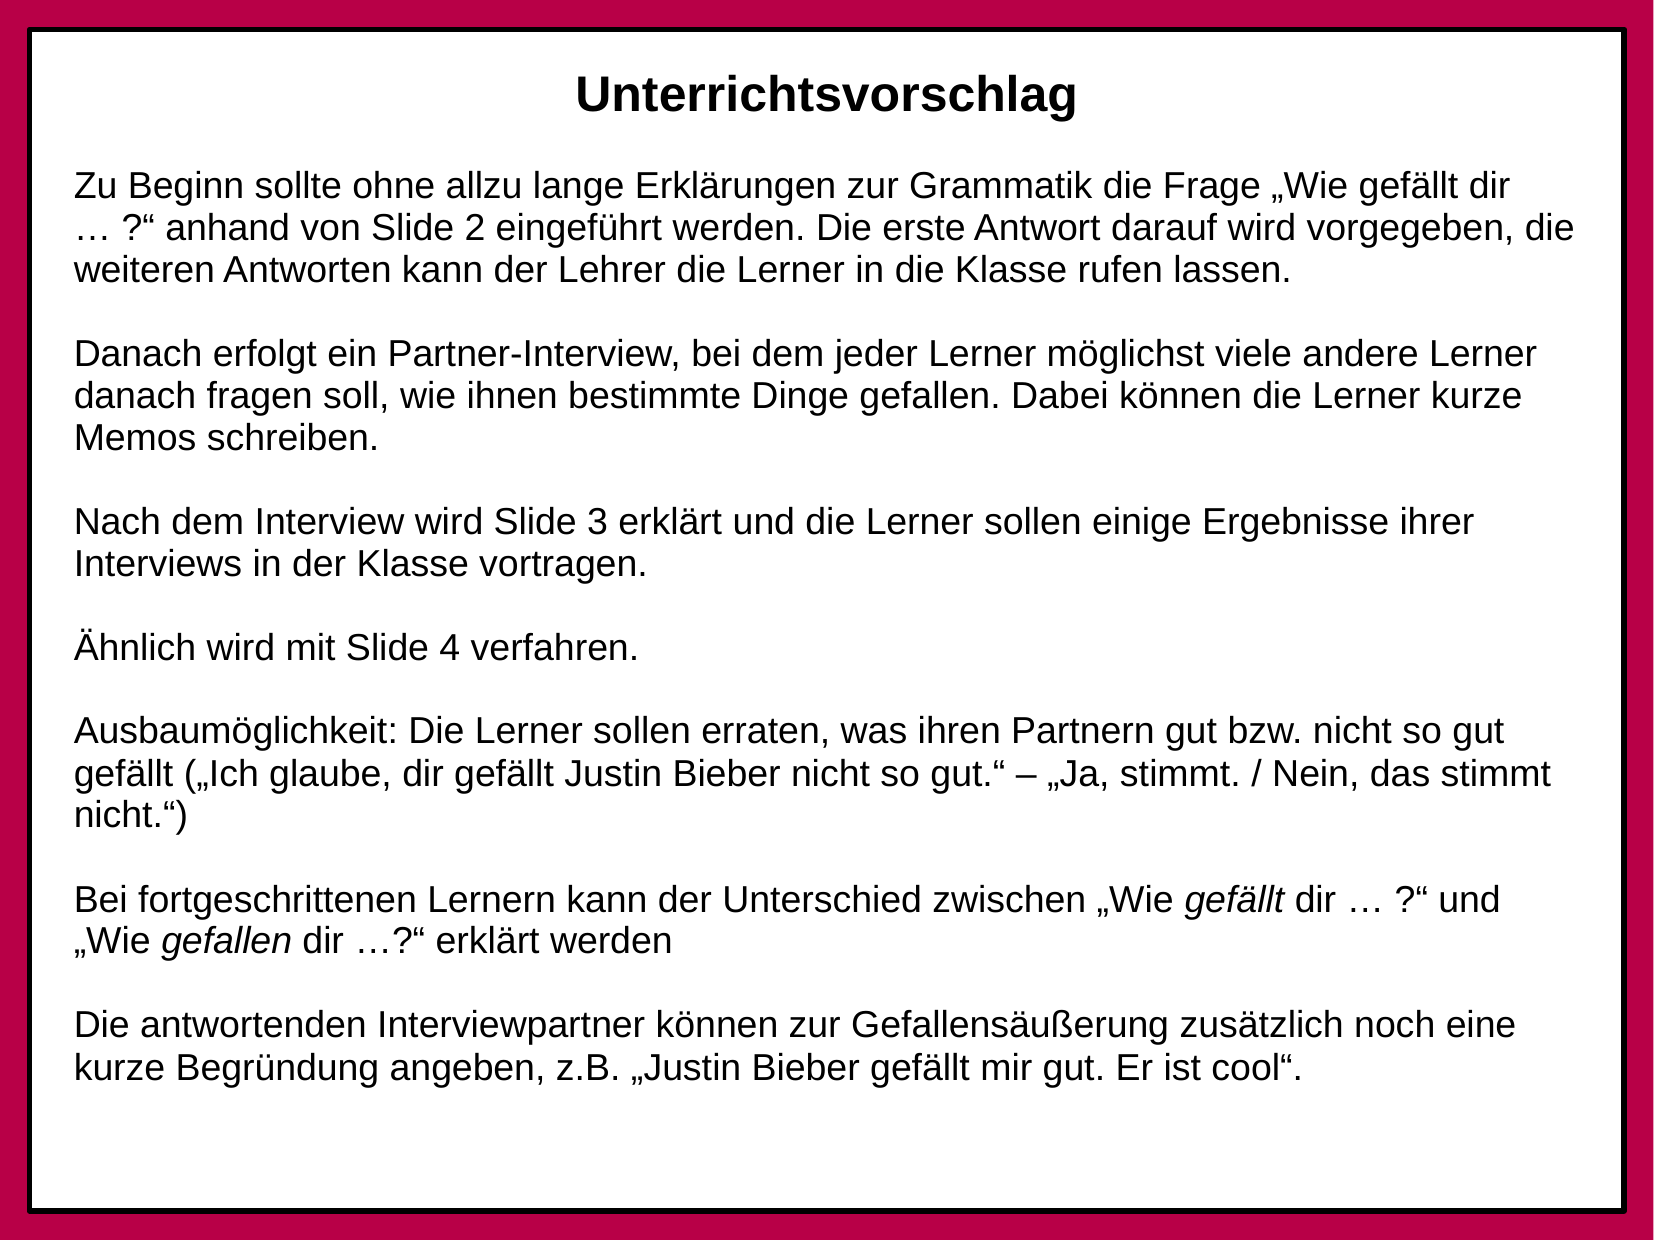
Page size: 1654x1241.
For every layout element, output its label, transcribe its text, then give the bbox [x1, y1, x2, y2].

text_box [29, 29, 1625, 1211]
text_box Unterrichtsvorschlag Zu Beginn sollte ohne allzu lange Erklärungen zur Grammatik die Frage „Wie gefällt dir … ?“ anhand von Slide 2 eingeführt werden. Die erste Antwort darauf wird vorgegeben, die weiteren Antworten kann der Lehrer die Lerner in die Klasse rufen lassen. Danach erfolgt ein Partner-Interview, bei dem jeder Lerner möglichst viele andere Lerner danach fragen soll, wie ihnen bestimmte Dinge gefallen. Dabei können die Lerner kurze Memos schreiben. Nach dem Interview wird Slide 3 erklärt und die Lerner sollen einige Ergebnisse ihrer Interviews in der Klasse vortragen. Ähnlich wird mit Slide 4 verfahren. Ausbaumöglichkeit: Die Lerner sollen erraten, was ihren Partnern gut bzw. nicht so gut gefällt („Ich glaube, dir gefällt Justin Bieber nicht so gut.“ – „Ja, stimmt. / Nein, das stimmt nicht.“) Bei fortgeschrittenen Lernern kann der Unterschied zwischen „Wie gefällt dir … ?“ und „Wie gefallen dir …?“ erklärt werden Die antwortenden Interviewpartner können zur Gefallensäußerung zusätzlich noch eine kurze Begründung angeben, z.B. „Justin Bieber gefällt mir gut. Er ist cool“. [59, 59, 1595, 1145]
